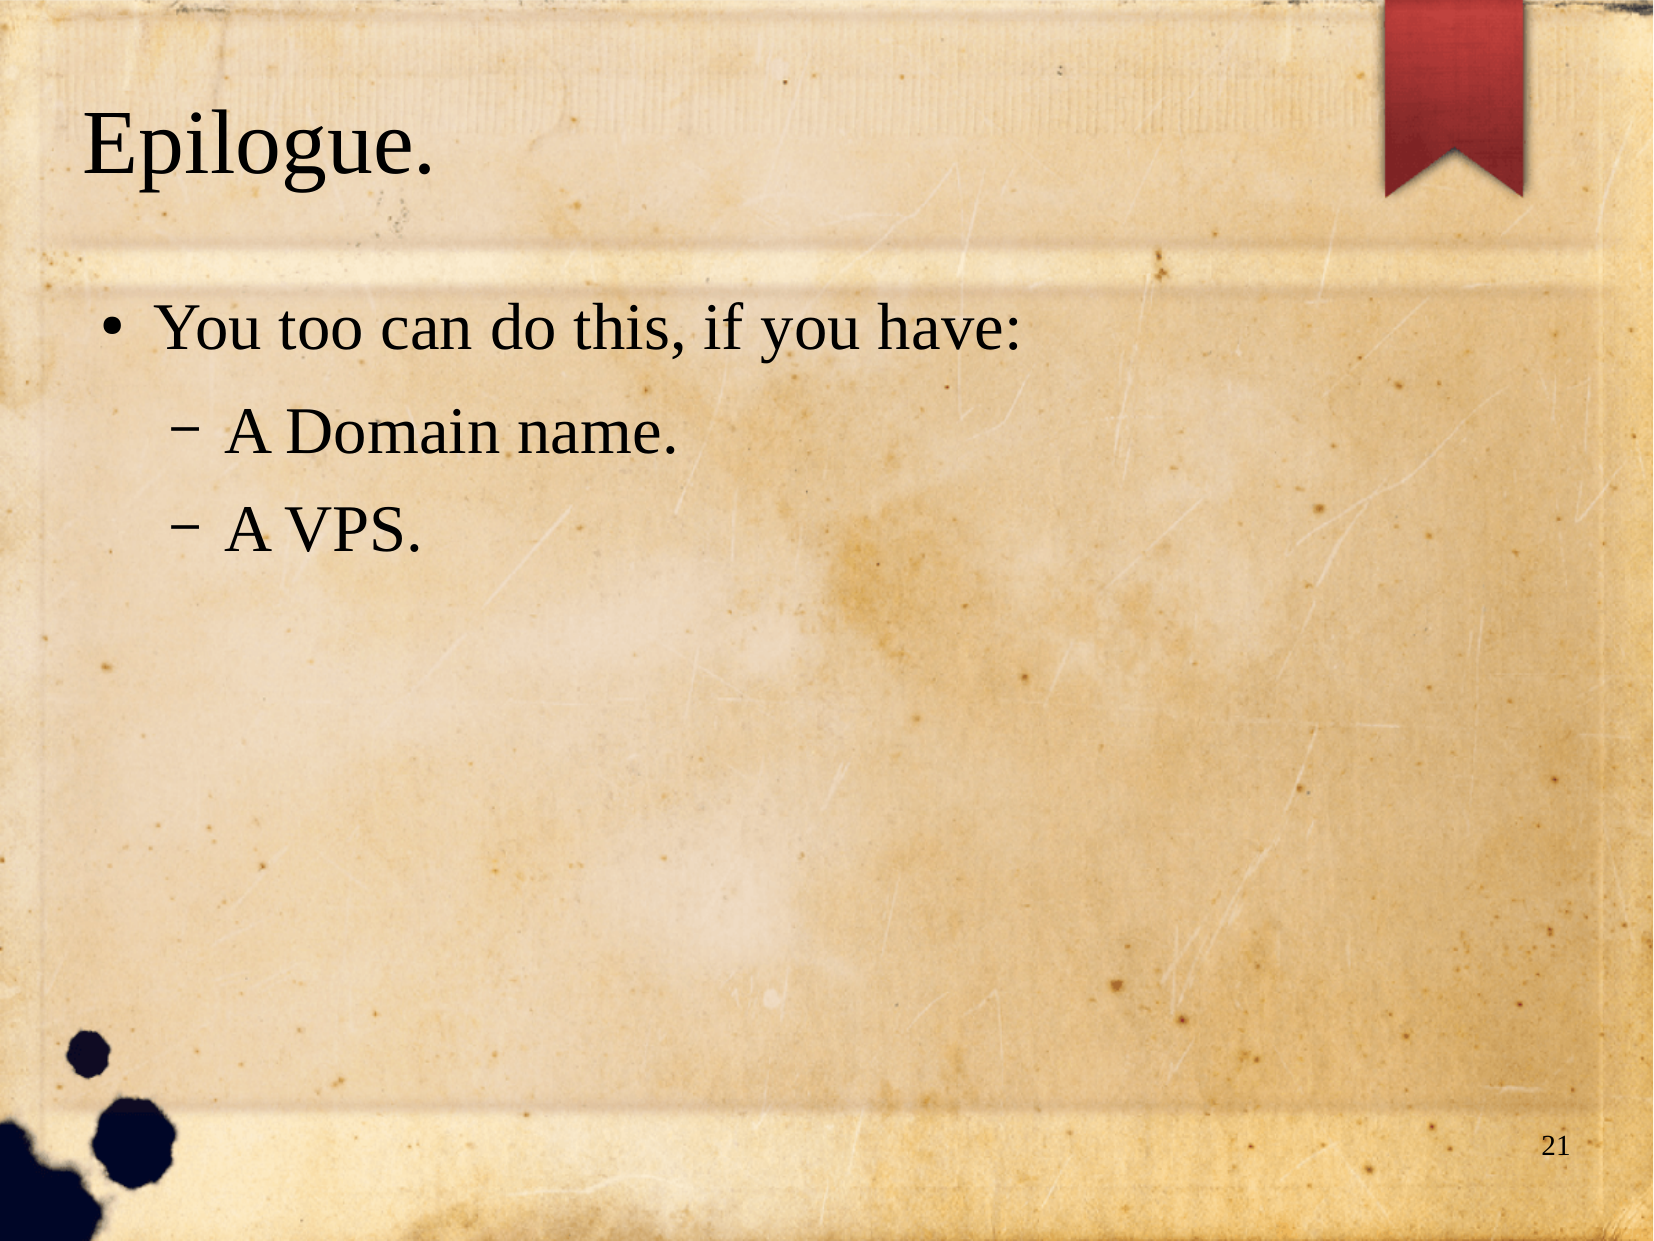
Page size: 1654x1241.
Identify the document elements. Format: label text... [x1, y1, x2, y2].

title Epilogue. [82, 49, 1347, 237]
list You too can do this, if you have: A Domain name. A VPS. [82, 290, 1538, 1010]
picture [0, 0, 1654, 1241]
